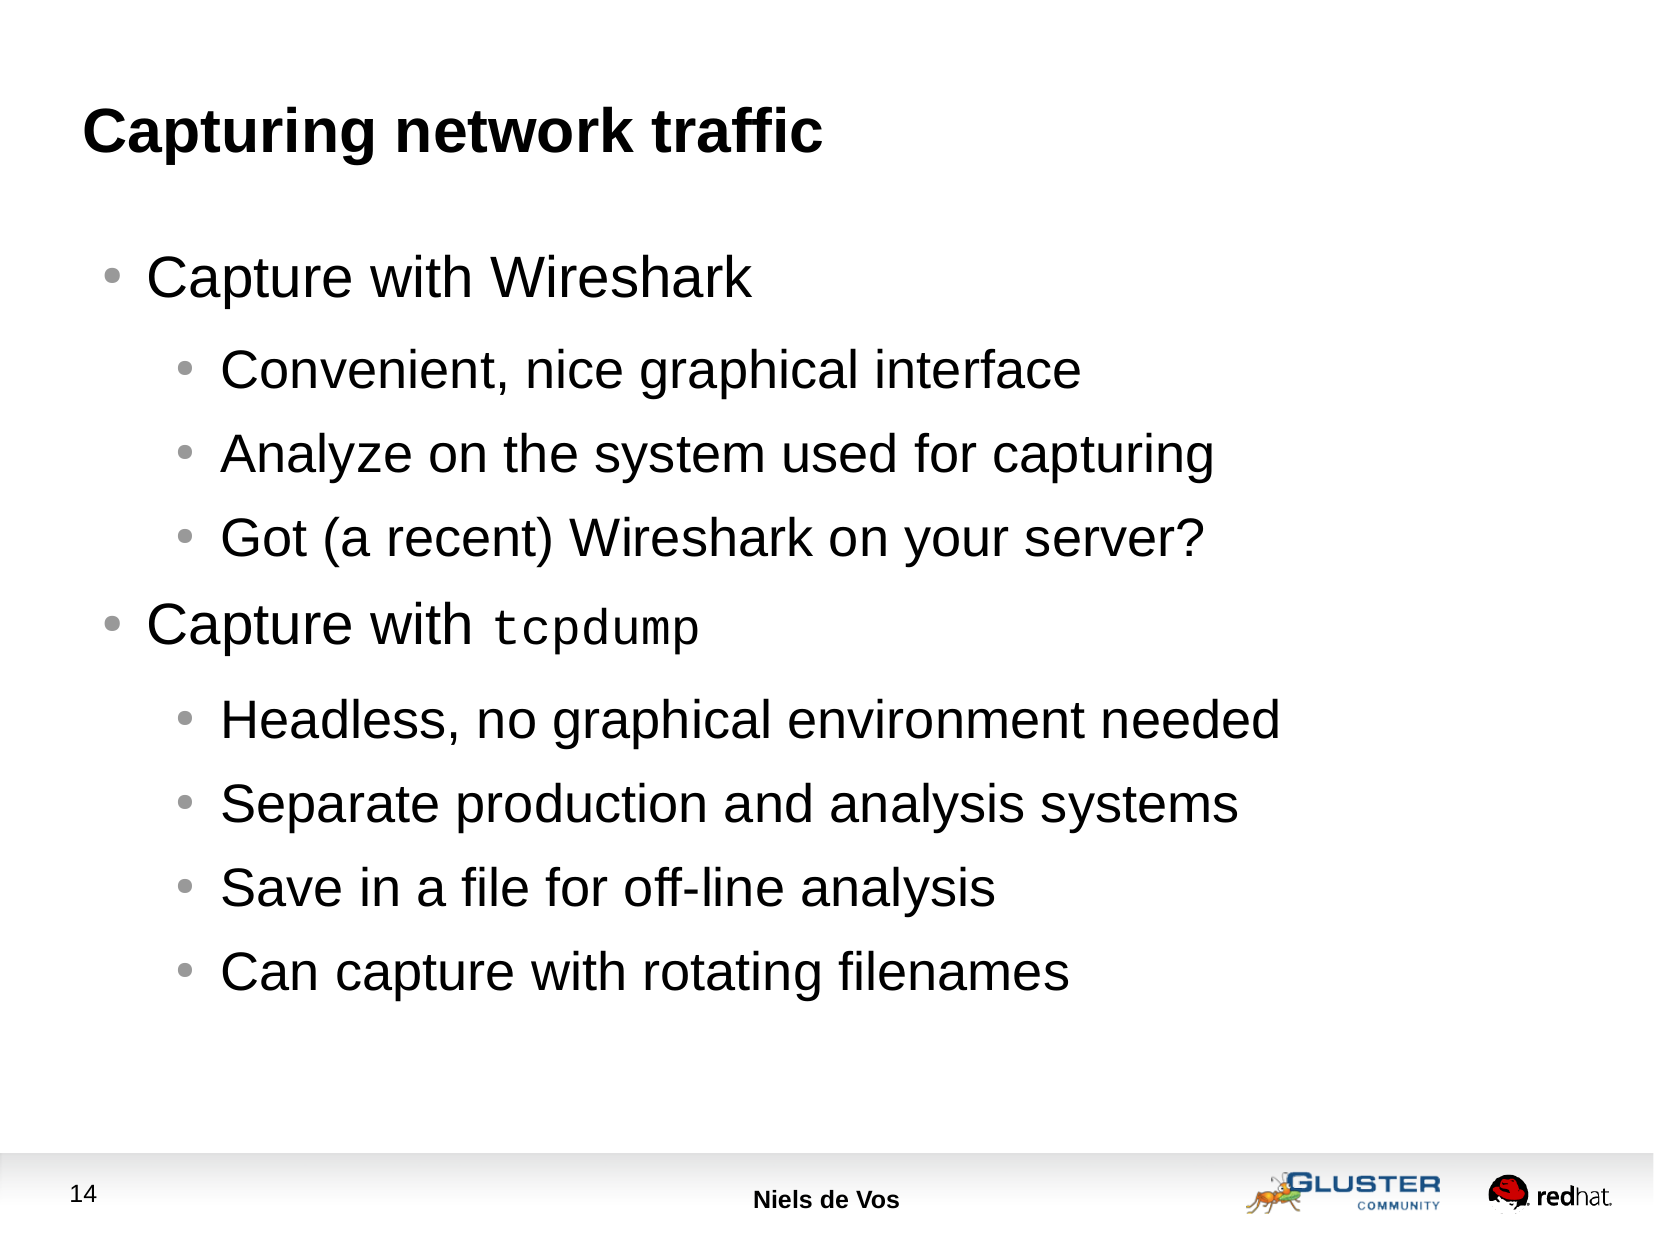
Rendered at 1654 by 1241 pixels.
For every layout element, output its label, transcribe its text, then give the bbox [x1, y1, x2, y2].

picture [0, 1153, 1654, 1238]
list Capture with Wireshark Convenient, nice graphical interface Analyze on the system used for capturing Got (a recent) Wireshark on your server? Capture with tcpdump Headless, no graphical environment needed Separate production and analysis systems Save in a file for off-line analysis Can capture with rotating filenames [86, 244, 1576, 1087]
title Capturing network traffic [82, 37, 1571, 226]
